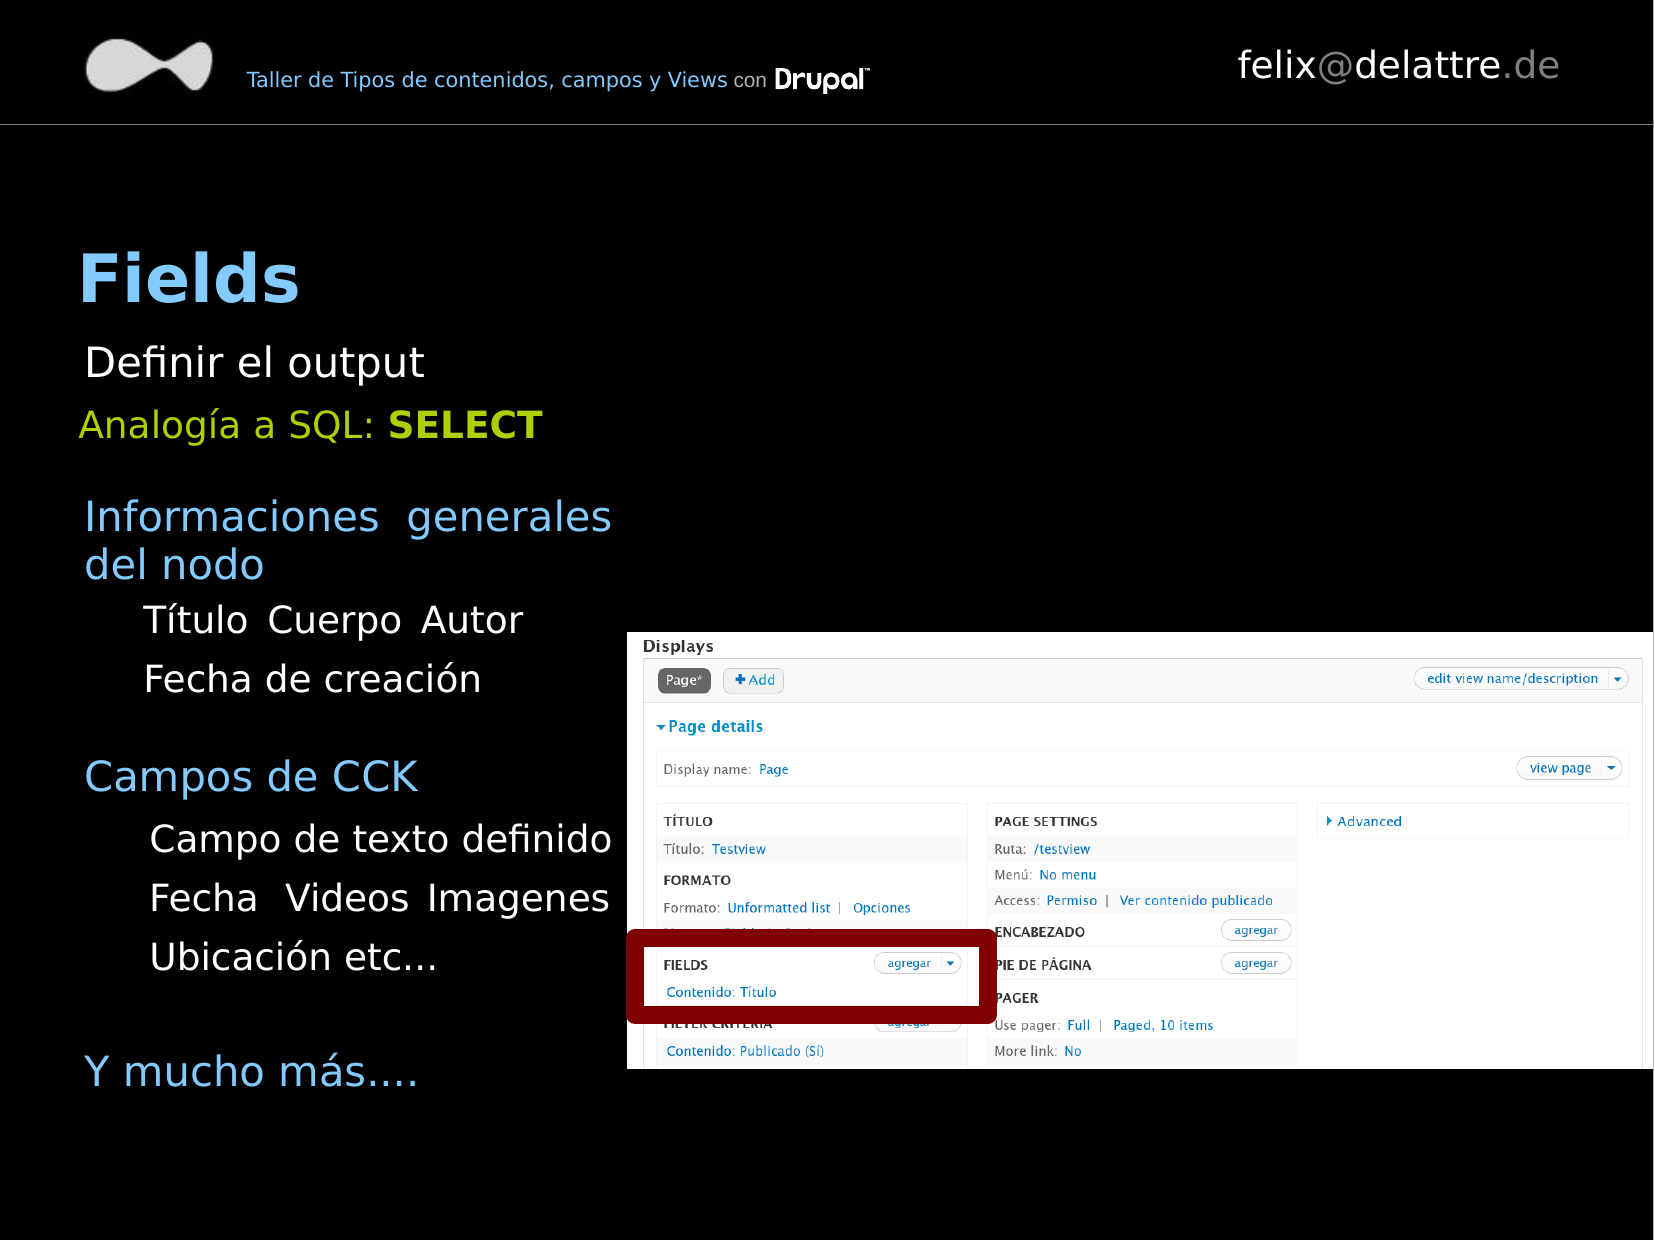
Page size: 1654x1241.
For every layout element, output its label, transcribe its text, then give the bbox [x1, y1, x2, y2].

picture [62, 31, 229, 104]
text_box Fecha [134, 869, 270, 928]
text_box etc... [329, 928, 454, 987]
text_box Videos [270, 869, 425, 928]
text_box Analogía a SQL: SELECT [63, 396, 558, 456]
text_box Definir el output [69, 331, 440, 396]
text_box Fecha de creación [128, 650, 498, 709]
picture [644, 947, 979, 1006]
text_box Y mucho más.... [69, 1040, 435, 1104]
text_box Título [128, 591, 252, 650]
text_box Fields [53, 224, 326, 336]
text_box Campos de CCK [69, 745, 434, 809]
text_box Ubicación [134, 928, 329, 987]
text_box Autor [406, 591, 539, 650]
text_box Informaciones generales del nodo [69, 485, 628, 598]
text_box Campo de texto definido [134, 810, 628, 869]
text_box Imagenes [425, 869, 626, 928]
picture [627, 632, 1654, 1069]
text_box Cuerpo [252, 591, 406, 650]
